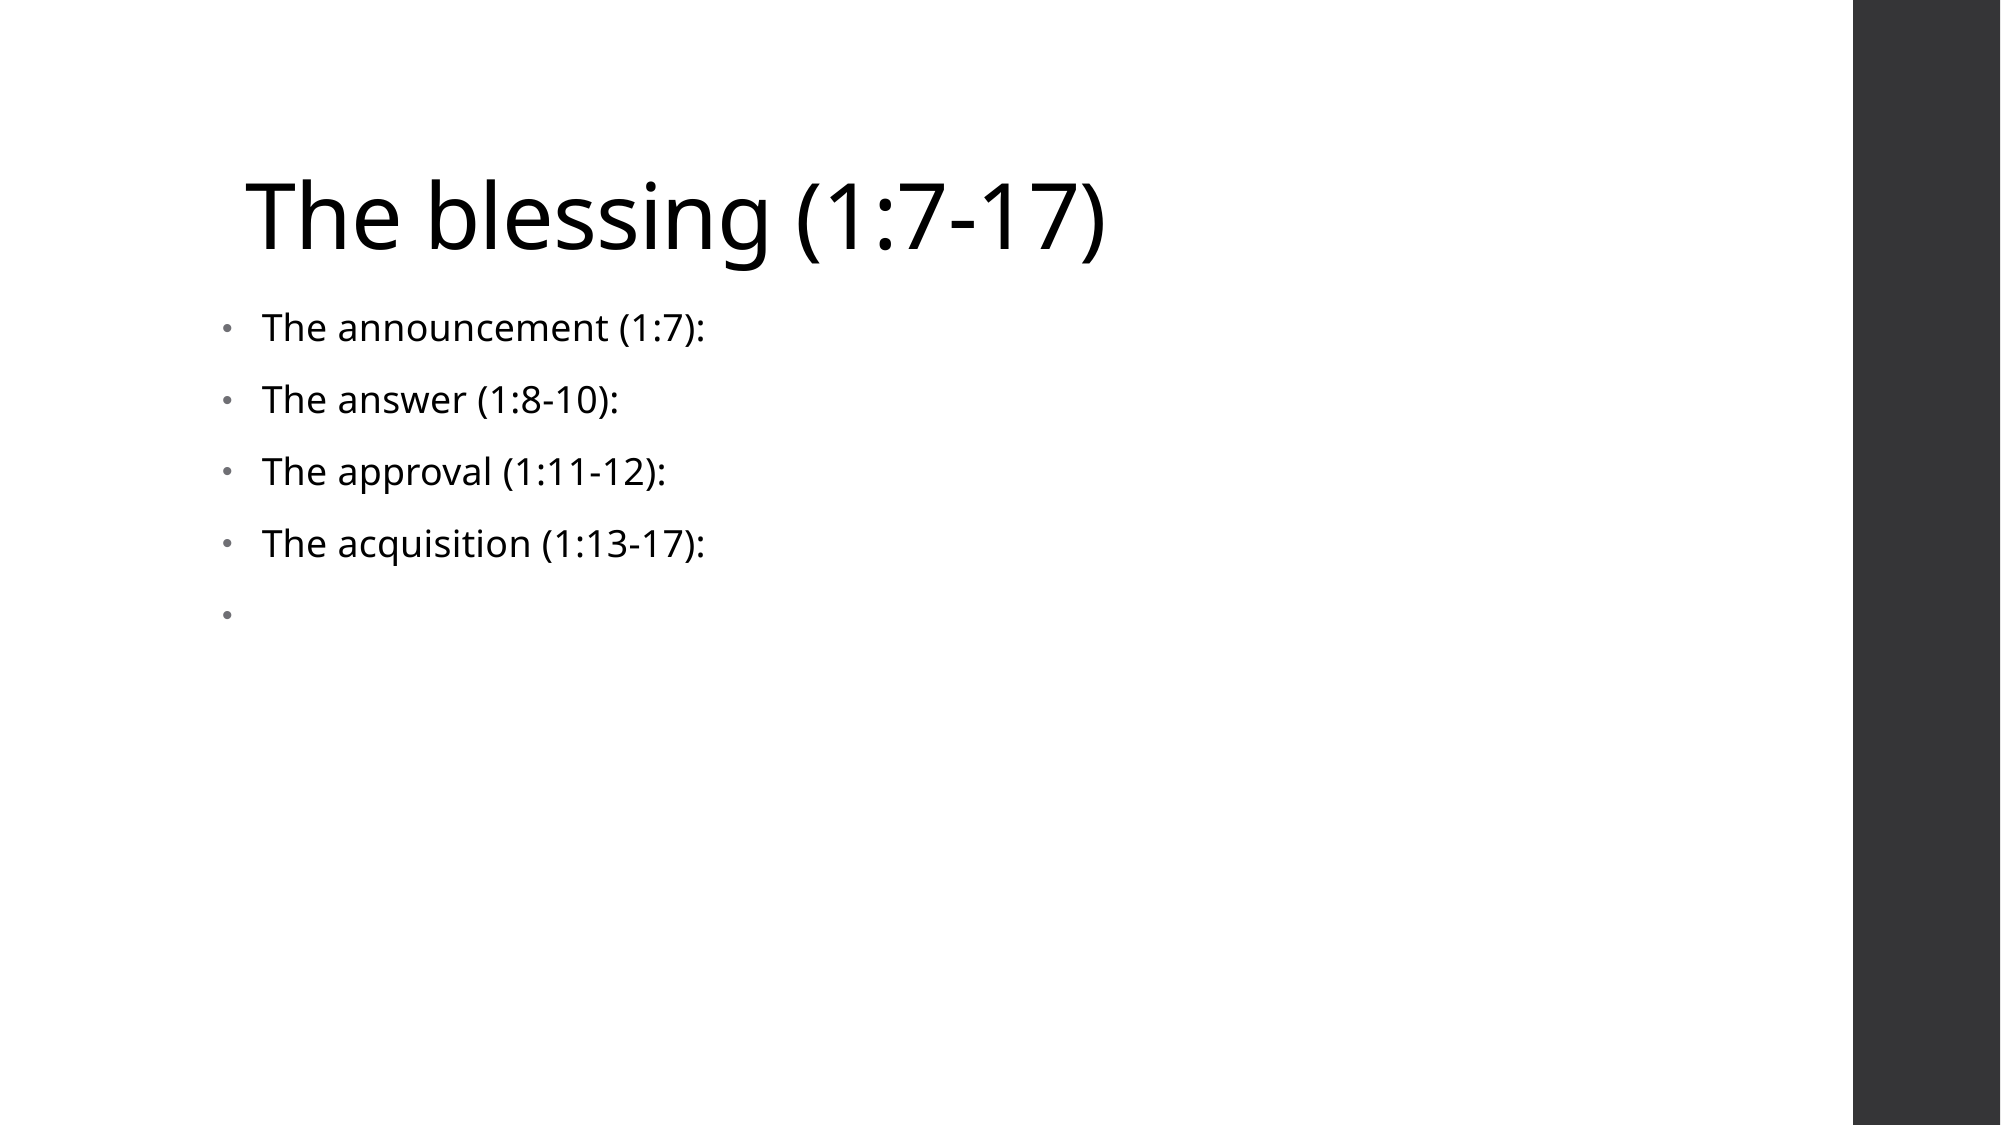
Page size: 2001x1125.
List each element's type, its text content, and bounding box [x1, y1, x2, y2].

title The blessing (1:7-17) [206, 60, 1797, 278]
list The announcement (1:7): The answer (1:8-10): The approval (1:11-12): The acquisition (1:13-17): [206, 299, 1617, 1014]
